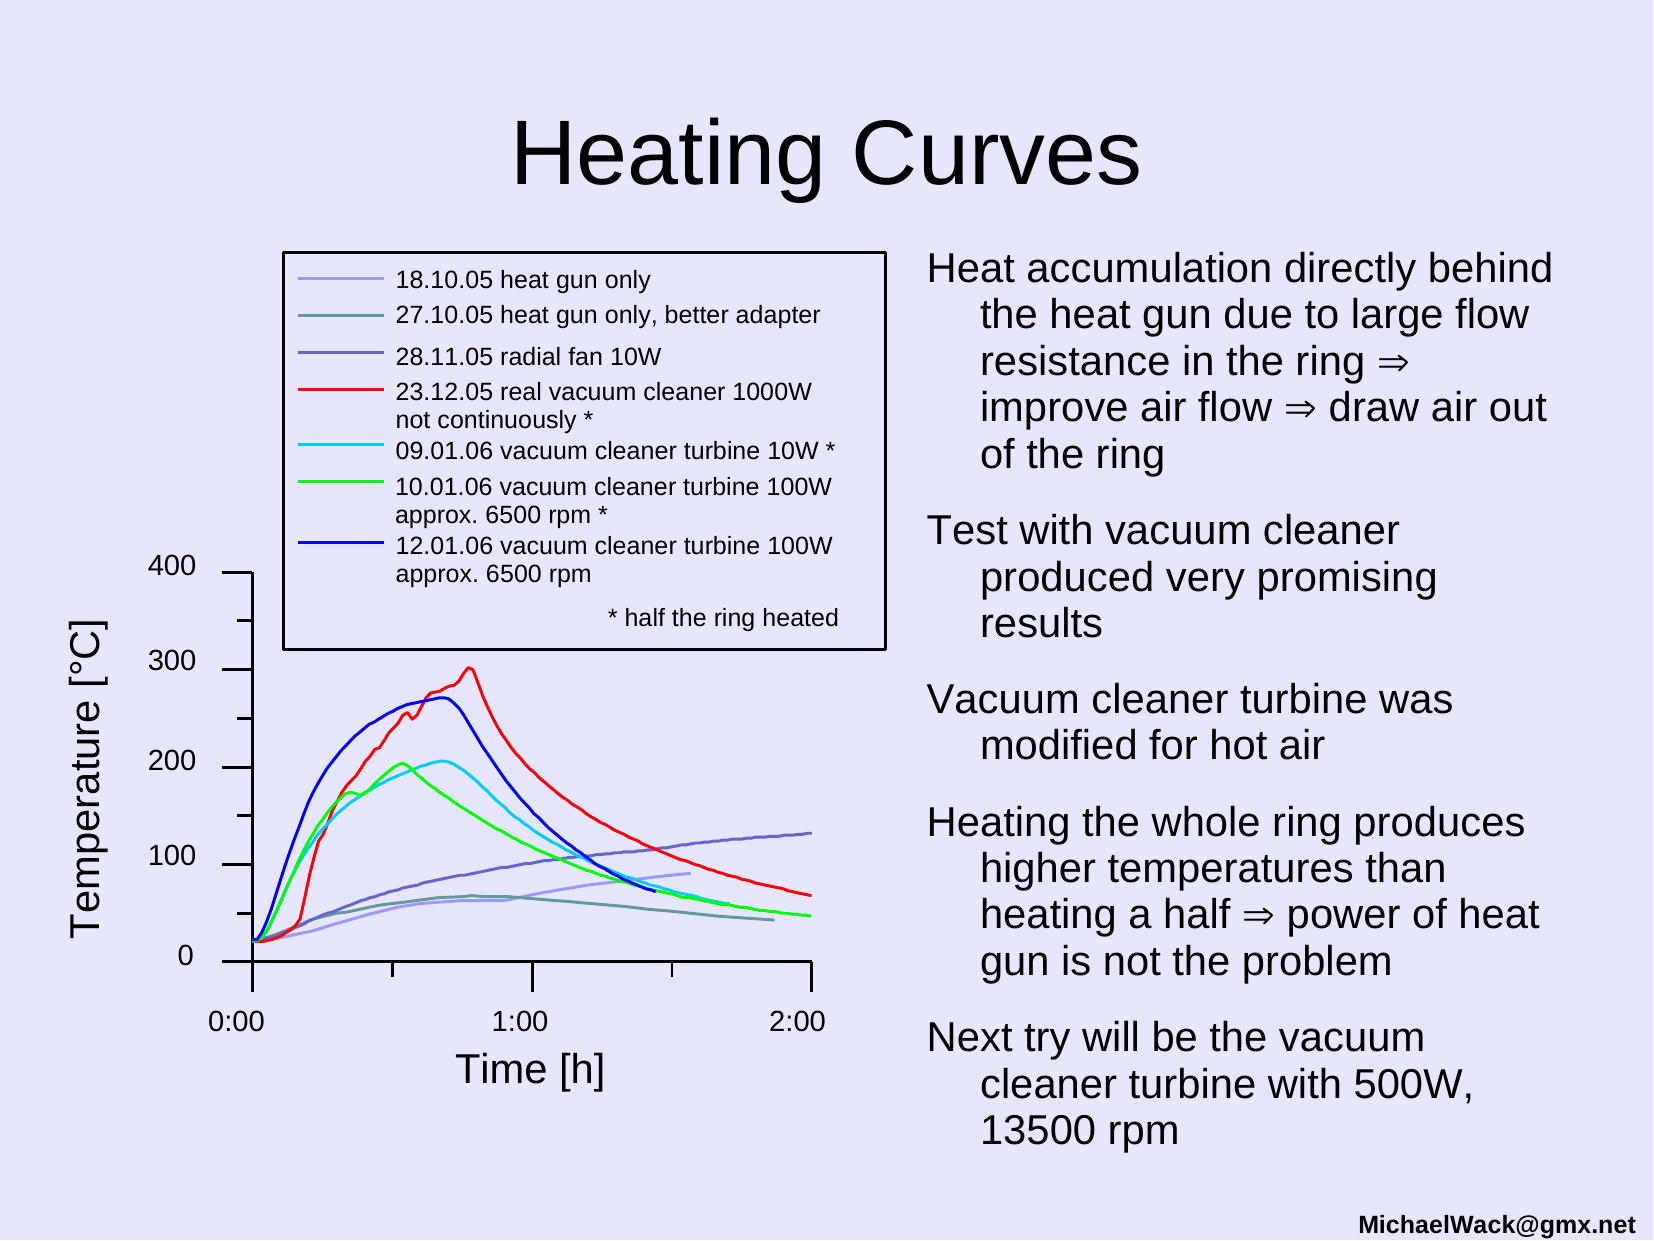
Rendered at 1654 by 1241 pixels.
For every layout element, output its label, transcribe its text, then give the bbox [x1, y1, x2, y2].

text_box Temperature [°C] [61, 618, 109, 940]
text_box 100 [147, 838, 197, 872]
text_box 2:00 [769, 1005, 827, 1039]
text_box 300 [147, 643, 197, 677]
text_box 1:00 [491, 1005, 549, 1039]
text_box 28.11.05 radial fan 10W [395, 342, 664, 371]
text_box 09.01.06 vacuum cleaner turbine 10W * [395, 437, 838, 466]
text_box 0:00 [208, 1005, 266, 1039]
text_box 0 [177, 939, 194, 972]
text_box 12.01.06 vacuum cleaner turbine 100W approx. 6500 rpm [395, 531, 836, 588]
text_box 27.10.05 heat gun only, better adapter [395, 301, 822, 330]
text_box 23.12.05 real vacuum cleaner 1000W not continuously * [395, 378, 815, 435]
text_box 10.01.06 vacuum cleaner turbine 100W approx. 6500 rpm * [395, 472, 835, 529]
text_box 200 [147, 744, 197, 778]
text_box * half the ring heated [607, 604, 841, 633]
list Heat accumulation directly behind the heat gun due to large flow resistance in the ring ⇒ improve air flow ⇒ draw air out of the ring Test with vacuum cleaner produced very promising results Vacuum cleaner turbine was modified for hot air Heating the whole ring produces higher temperatures than heating a half ⇒ power of heat gun is not the problem Next try will be the vacuum cleaner turbine with 500W, 13500 rpm [909, 244, 1565, 1167]
text_box Time [h] [454, 1045, 606, 1093]
text_box 18.10.05 heat gun only [395, 265, 652, 294]
title Heating Curves [82, 49, 1571, 257]
text_box 400 [147, 549, 197, 583]
